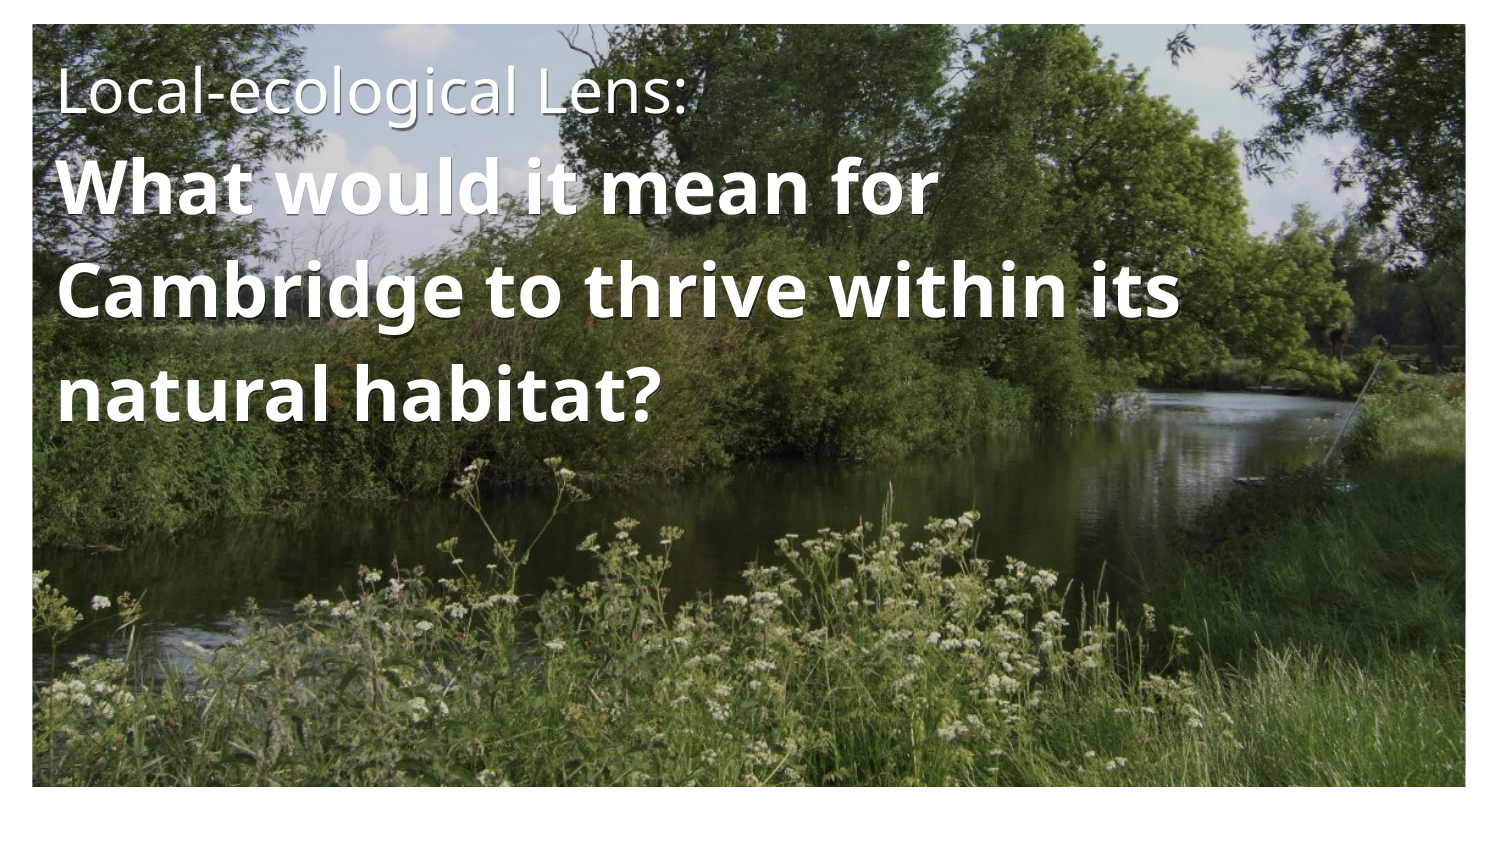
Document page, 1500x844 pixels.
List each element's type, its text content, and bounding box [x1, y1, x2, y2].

text_box Local-ecological Lens: What would it mean for Cambridge to thrive within its natural habitat? [40, 24, 1384, 454]
picture [32, 24, 1466, 787]
